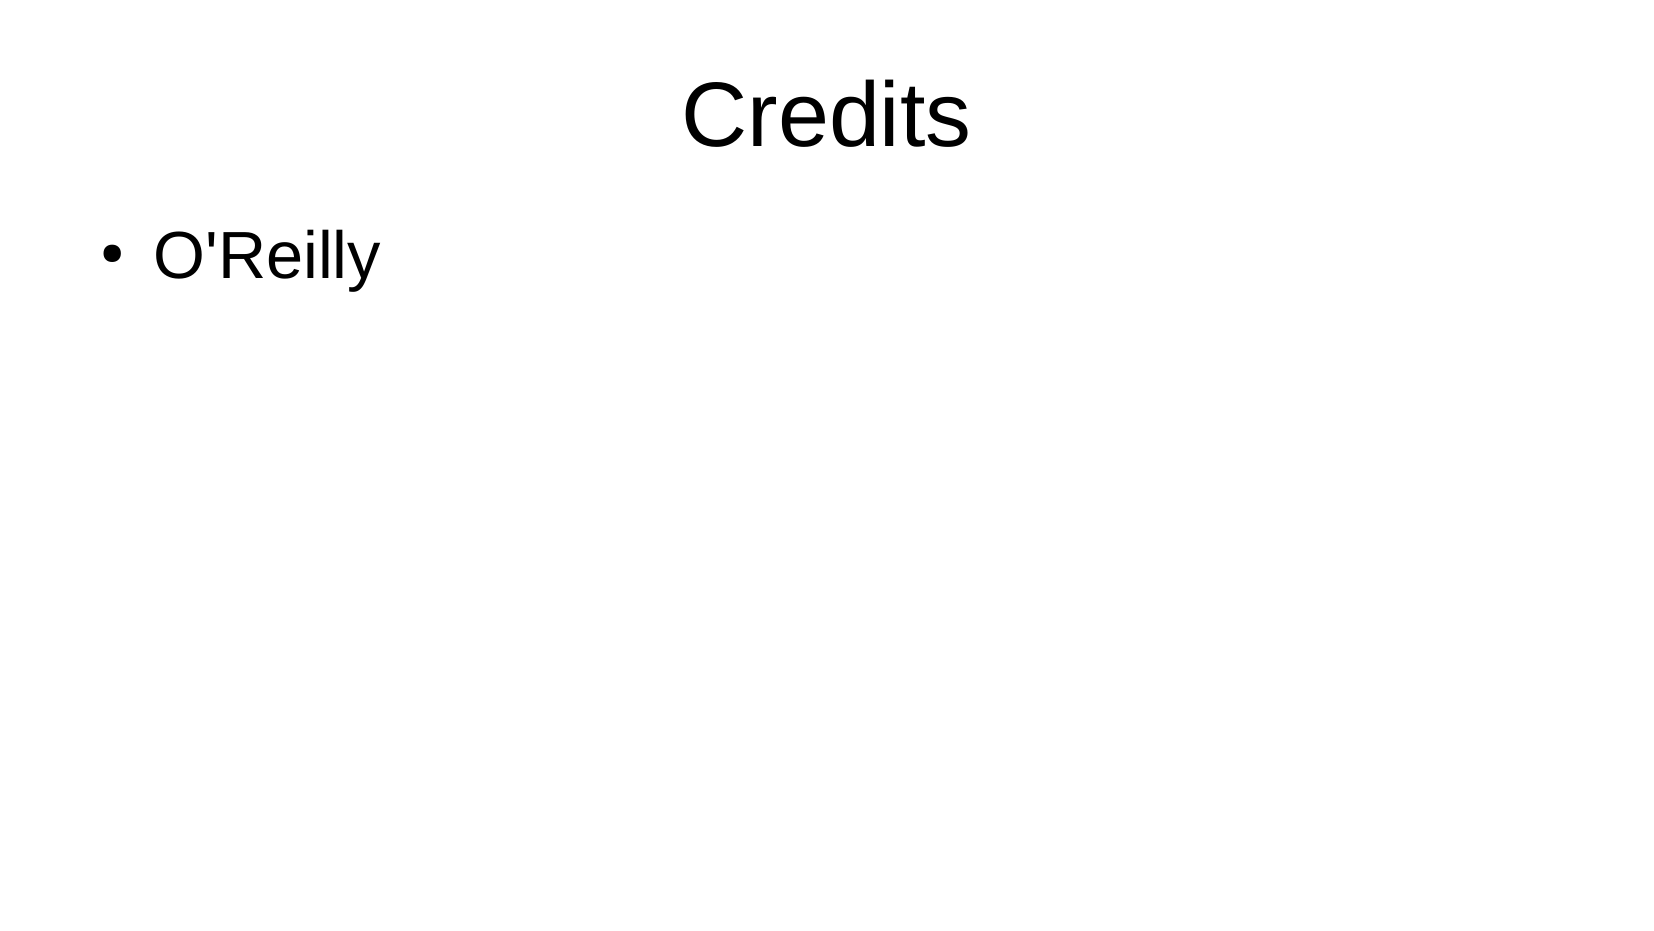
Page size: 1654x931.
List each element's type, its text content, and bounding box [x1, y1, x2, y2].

title Credits [82, 37, 1571, 193]
list O'Reilly [82, 217, 1571, 758]
